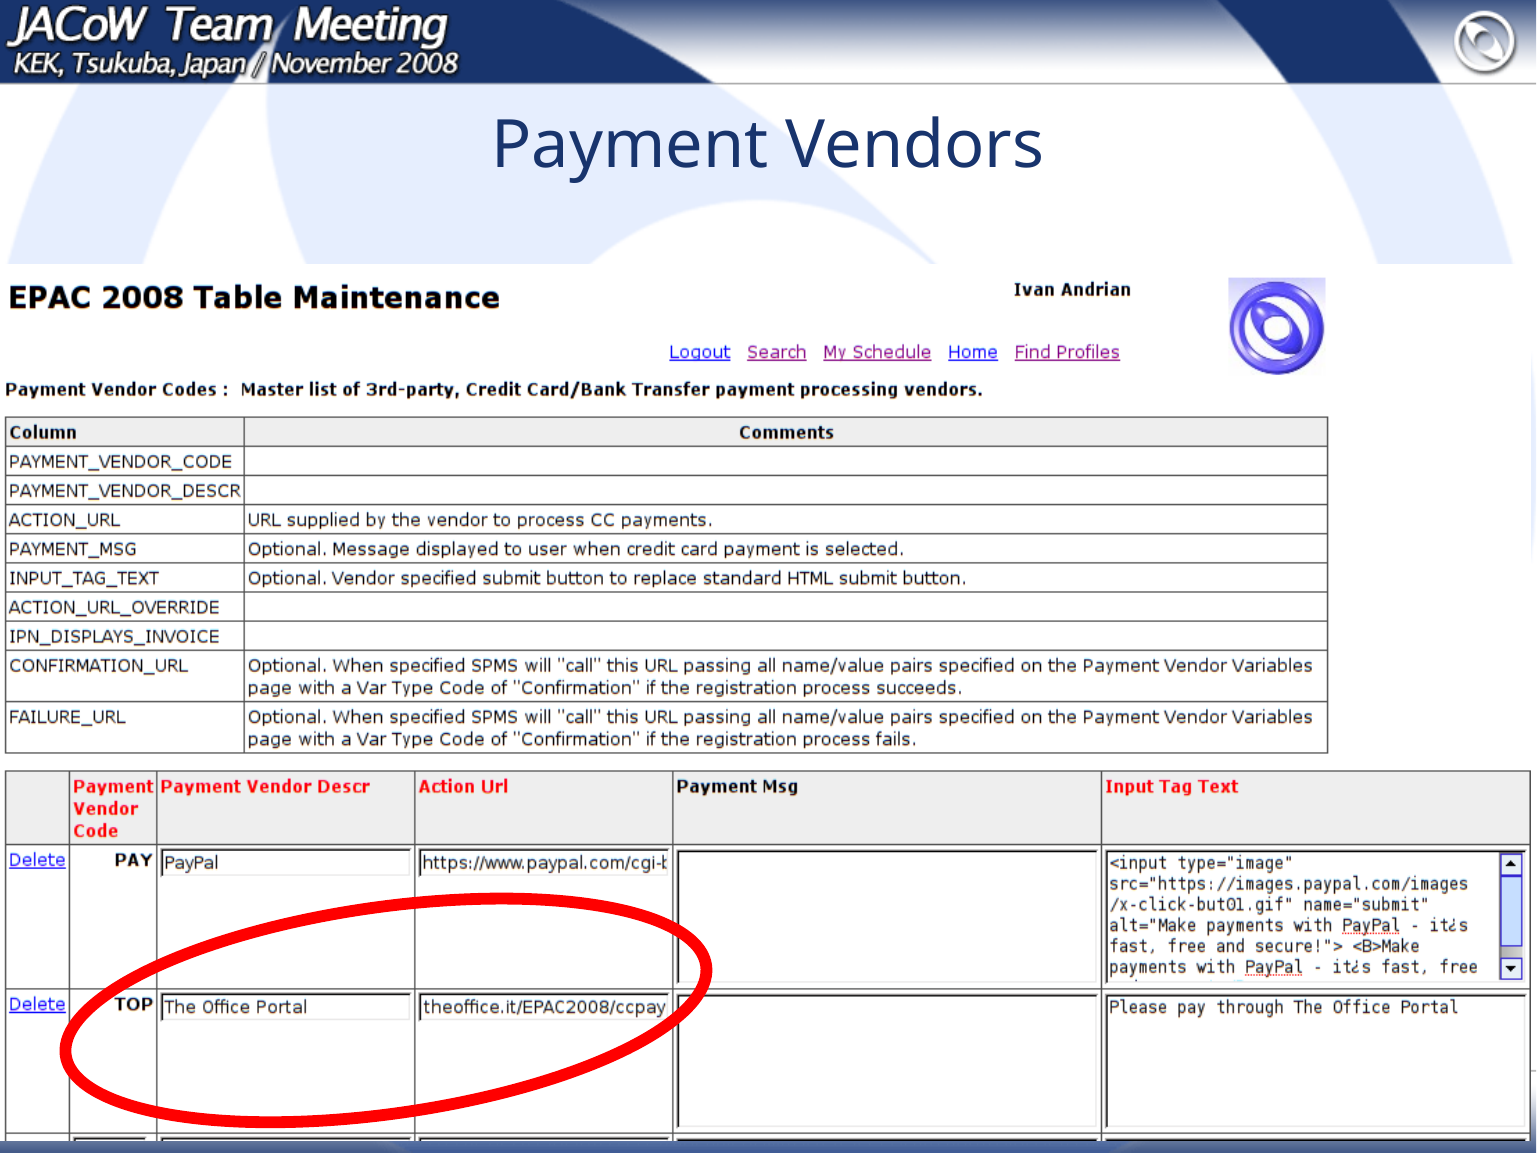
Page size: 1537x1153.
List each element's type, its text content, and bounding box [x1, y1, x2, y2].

title Payment Vendors [76, 45, 1460, 239]
picture [0, 0, 1537, 1153]
text_box [65, 898, 707, 1123]
